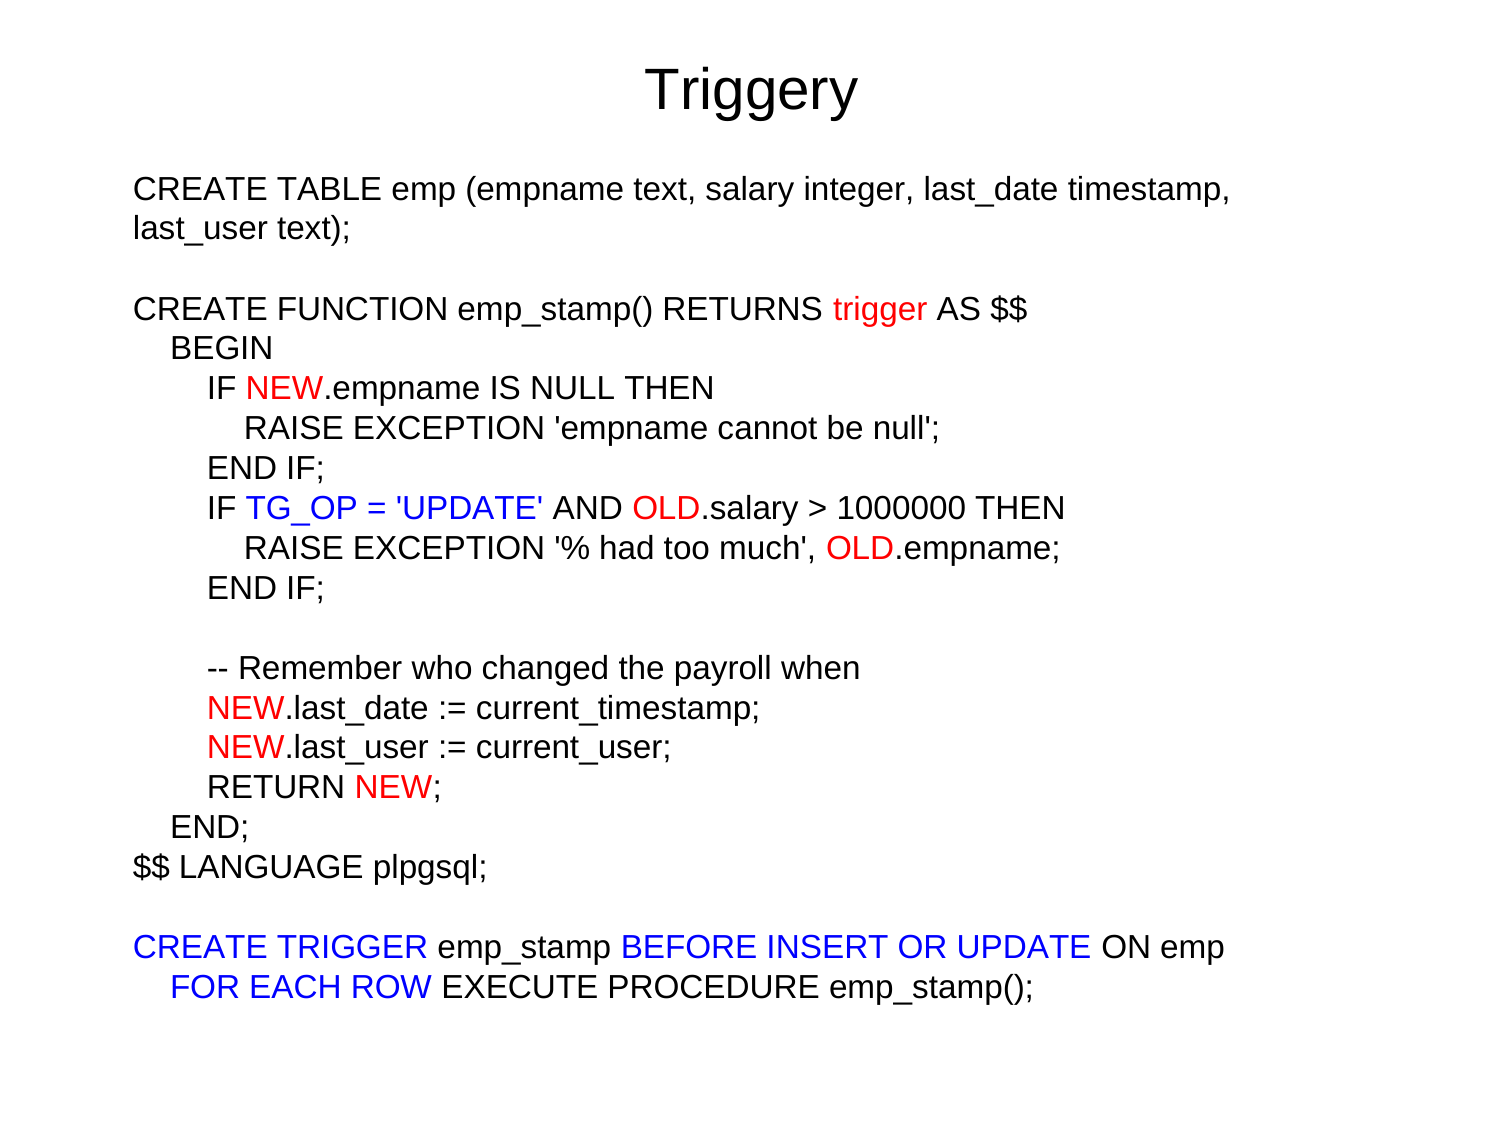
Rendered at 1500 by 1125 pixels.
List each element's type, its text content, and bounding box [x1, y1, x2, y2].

title Triggery [76, 29, 1427, 144]
text_box CREATE TABLE emp (empname text, salary integer, last_date timestamp, last_user text); CREATE FUNCTION emp_stamp() RETURNS trigger AS $$ BEGIN IF NEW.empname IS NULL THEN RAISE EXCEPTION 'empname cannot be null'; END IF; IF TG_OP = 'UPDATE' AND OLD.salary > 1000000 THEN RAISE EXCEPTION '% had too much', OLD.empname; END IF; -- Remember who changed the payroll when NEW.last_date := current_timestamp; NEW.last_user := current_user; RETURN NEW; END; $$ LANGUAGE plpgsql; CREATE TRIGGER emp_stamp BEFORE INSERT OR UPDATE ON emp FOR EACH ROW EXECUTE PROCEDURE emp_stamp(); [118, 159, 1335, 1013]
